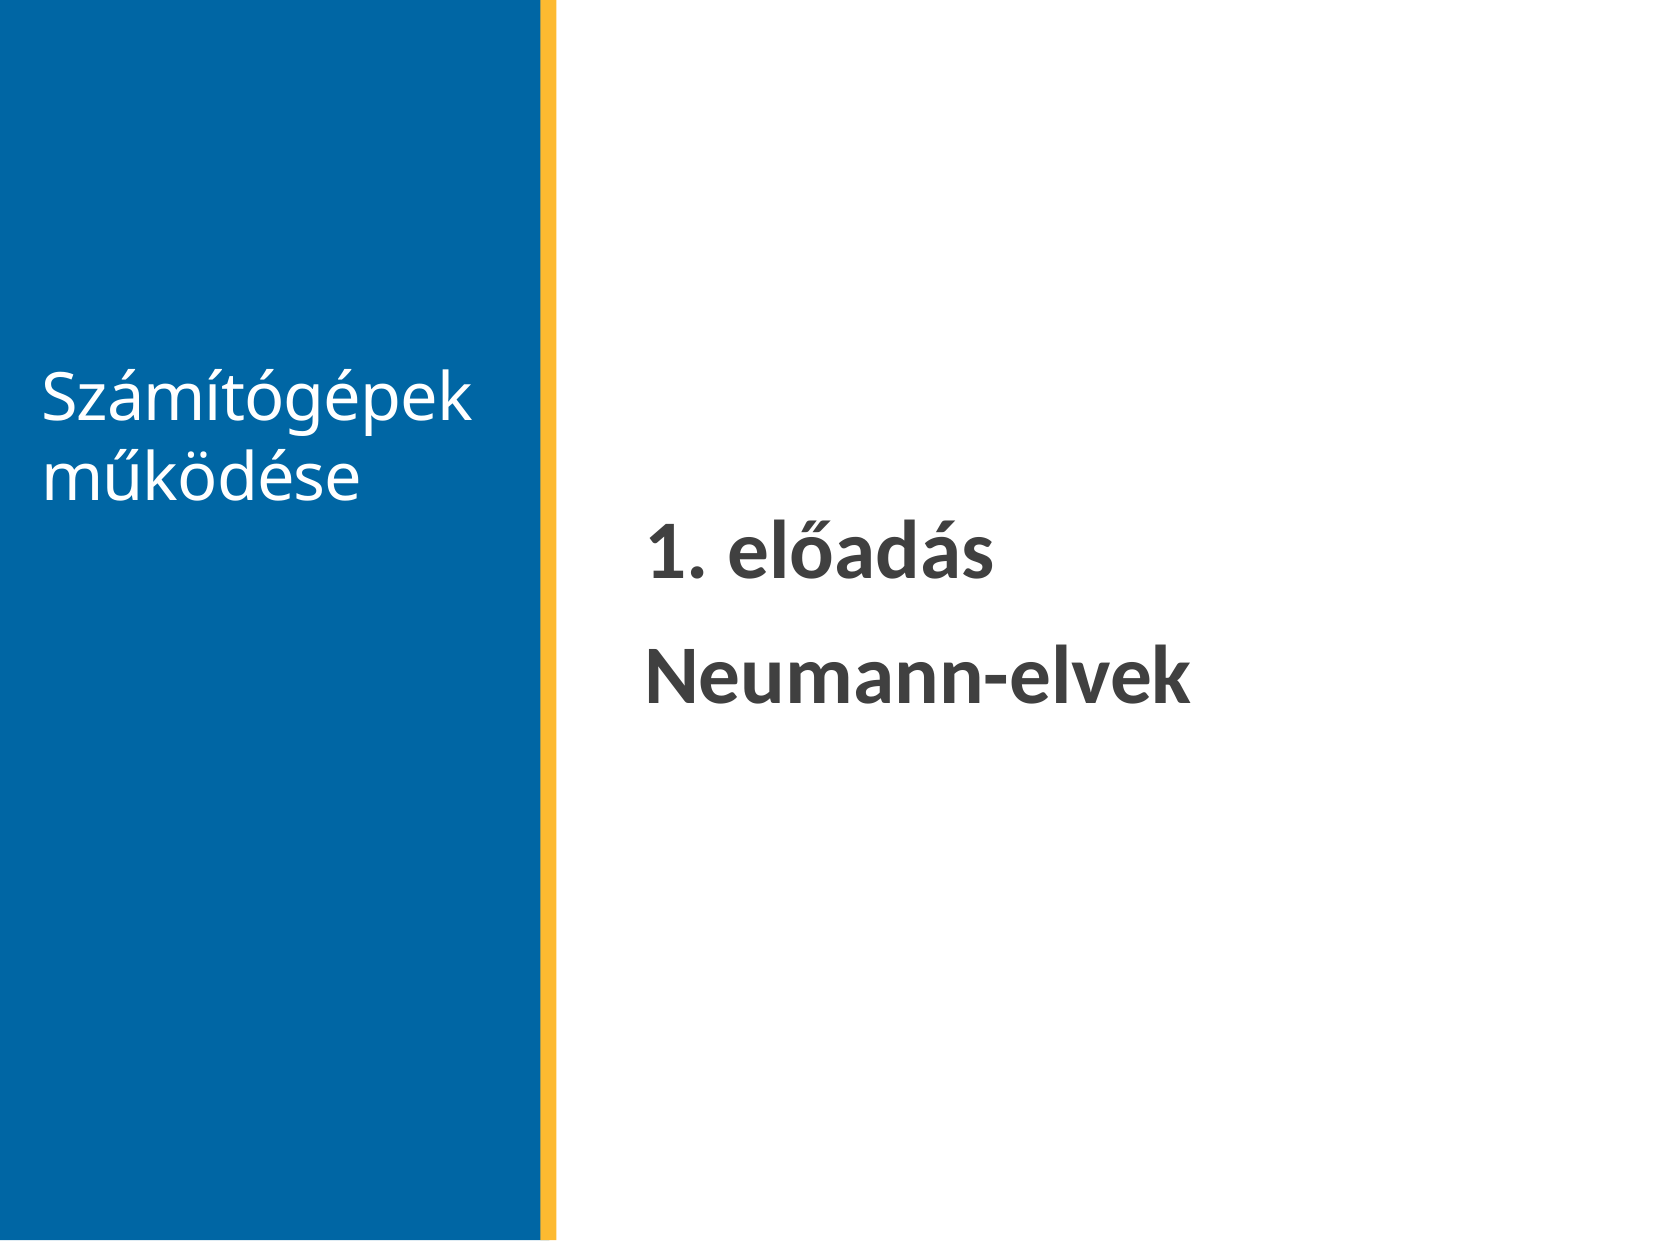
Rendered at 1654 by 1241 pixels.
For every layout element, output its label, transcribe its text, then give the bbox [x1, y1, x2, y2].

title Számítógépek működése [25, 107, 497, 521]
list 1. előadás Neumann-elvek [625, 132, 1532, 1084]
